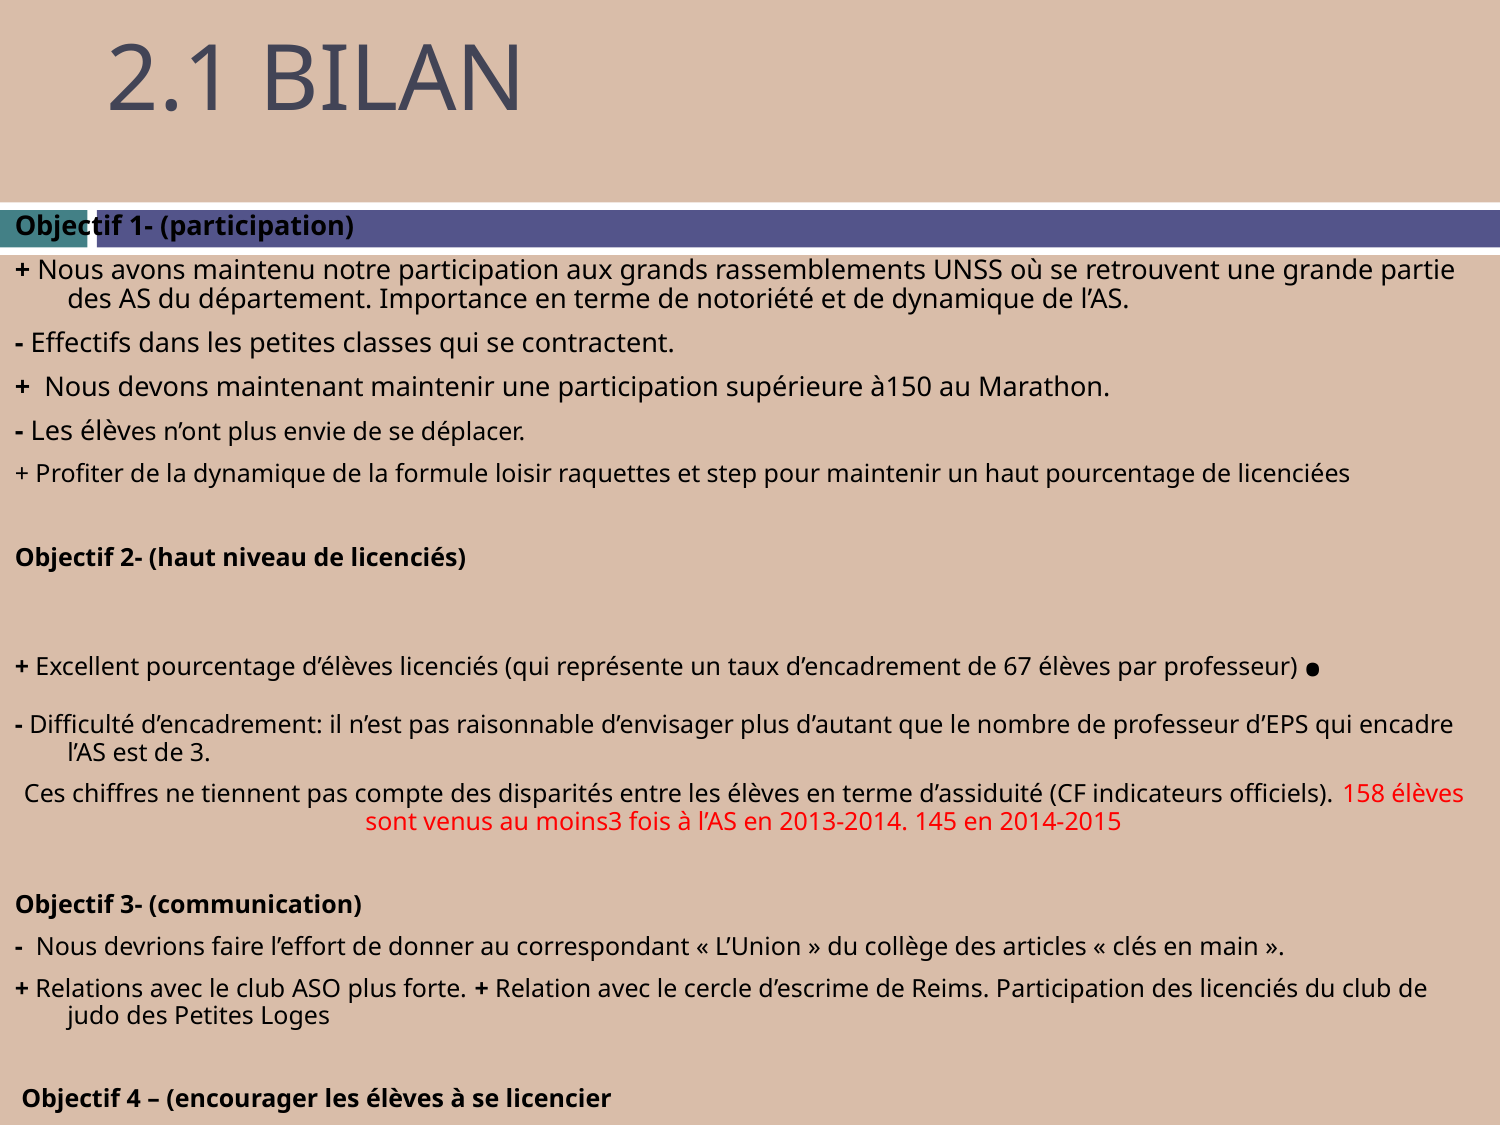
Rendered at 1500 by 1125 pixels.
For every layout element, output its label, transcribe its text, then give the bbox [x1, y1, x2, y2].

text_box Objectif 1- (participation) + Nous avons maintenu notre participation aux grands rassemblements UNSS où se retrouvent une grande partie des AS du département. Importance en terme de notoriété et de dynamique de l’AS. - Effectifs dans les petites classes qui se contractent. + Nous devons maintenant maintenir une participation supérieure à150 au Marathon. - Les élèves n’ont plus envie de se déplacer. + Profiter de la dynamique de la formule loisir raquettes et step pour maintenir un haut pourcentage de licenciées Objectif 2- (haut niveau de licenciés) + Excellent pourcentage d’élèves licenciés (qui représente un taux d’encadrement de 67 élèves par professeur). - Difficulté d’encadrement: il n’est pas raisonnable d’envisager plus d’autant que le nombre de professeur d’EPS qui encadre l’AS est de 3. Ces chiffres ne tiennent pas compte des disparités entre les élèves en terme d’assiduité (CF indicateurs officiels). 158 élèves sont venus au moins3 fois à l’AS en 2013-2014. 145 en 2014-2015 Objectif 3- (communication) - Nous devrions faire l’effort de donner au correspondant « L’Union » du collège des articles « clés en main ». + Relations avec le club ASO plus forte. + Relation avec le cercle d’escrime de Reims. Participation des licenciés du club de judo des Petites Loges Objectif 4 – (encourager les élèves à se licencier [0, 153, 1489, 1125]
title 2.1 BILAN [68, 11, 1406, 153]
